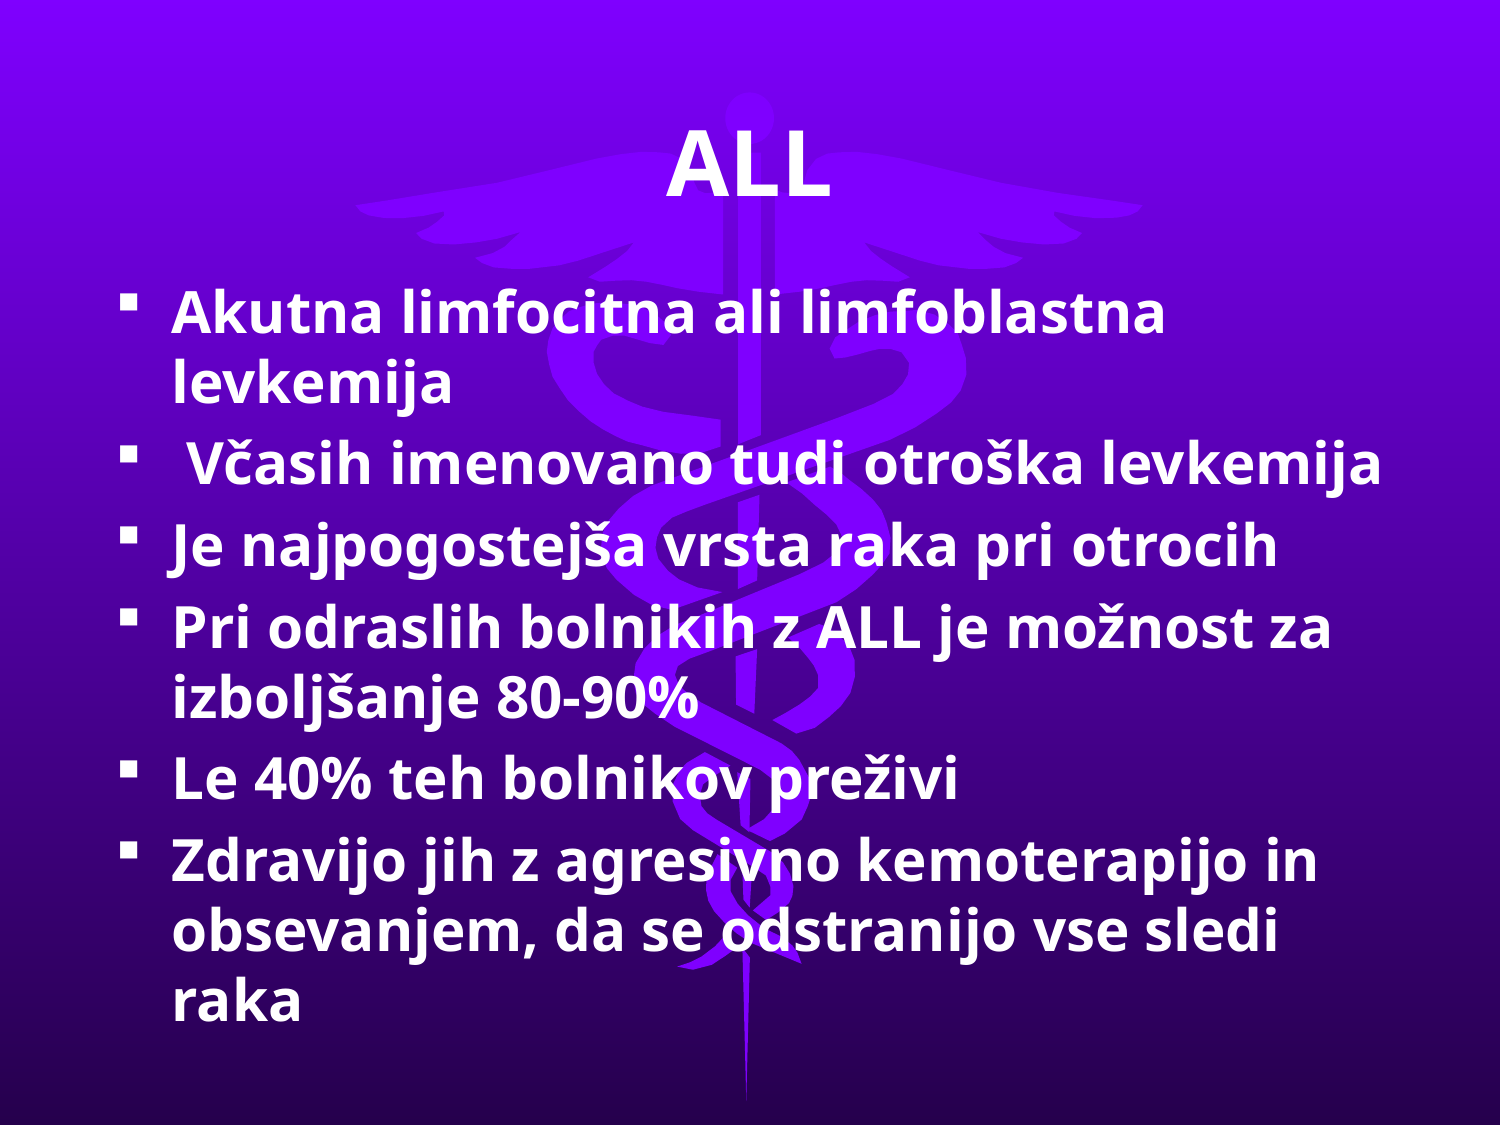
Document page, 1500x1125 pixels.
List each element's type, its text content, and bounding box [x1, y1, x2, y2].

list Akutna limfocitna ali limfoblastna levkemija Včasih imenovano tudi otroška levkemija Je najpogostejša vrsta raka pri otrocih Pri odraslih bolnikih z ALL je možnost za izboljšanje 80-90% Le 40% teh bolnikov preživi Zdravijo jih z agresivno kemoterapijo in obsevanjem, da se odstranijo vse sledi raka [100, 267, 1400, 988]
title ALL [112, 65, 1388, 254]
